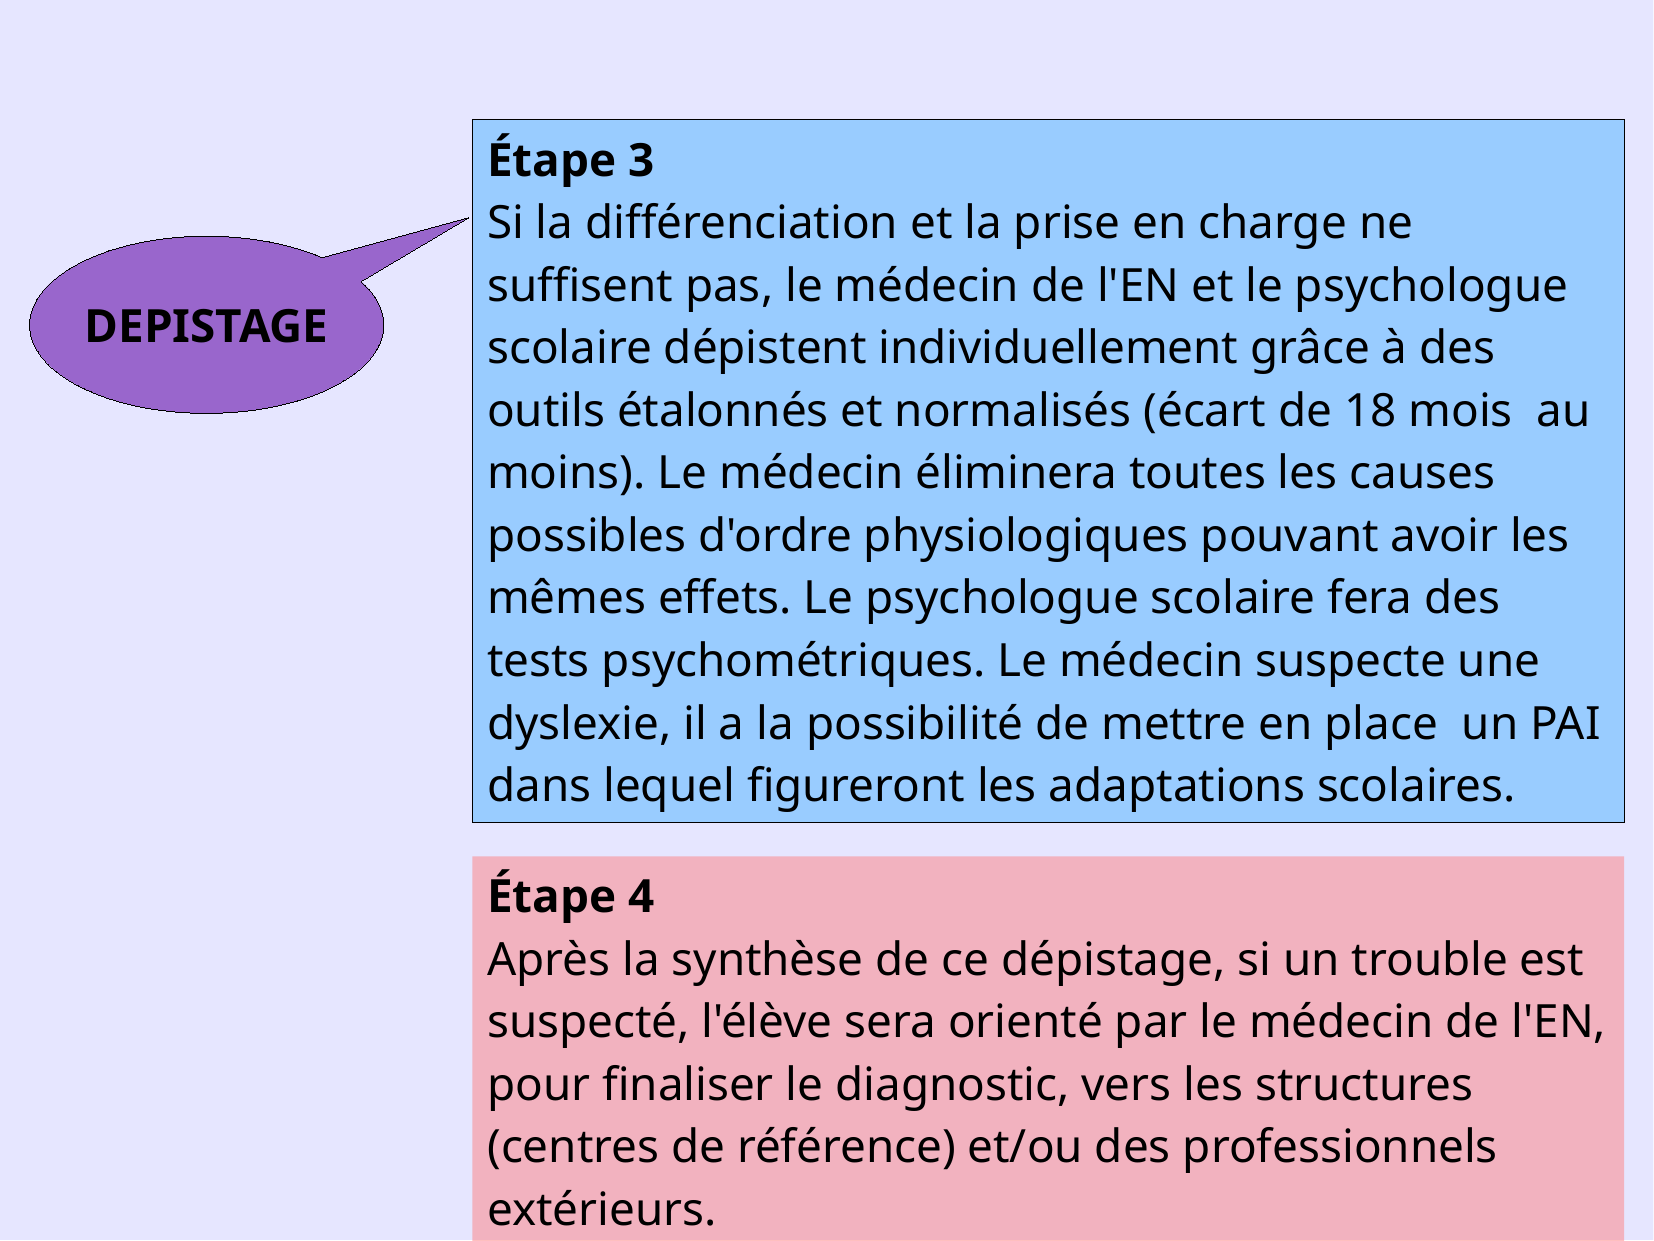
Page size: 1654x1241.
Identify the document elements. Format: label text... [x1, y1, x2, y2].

text_box DEPISTAGE [29, 217, 469, 414]
text_box Étape 4 Après la synthèse de ce dépistage, si un trouble est suspecté, l'élève sera orienté par le médecin de l'EN, pour finaliser le diagnostic, vers les structures (centres de référence) et/ou des professionnels extérieurs. [472, 856, 1625, 1150]
text_box Étape 3 Si la différenciation et la prise en charge ne suffisent pas, le médecin de l'EN et le psychologue scolaire dépistent individuellement grâce à des outils étalonnés et normalisés (écart de 18 mois au moins). Le médecin éliminera toutes les causes possibles d'ordre physiologiques pouvant avoir les mêmes effets. Le psychologue scolaire fera des tests psychométriques. Le médecin suspecte une dyslexie, il a la possibilité de mettre en place un PAI dans lequel figureront les adaptations scolaires. [472, 119, 1625, 748]
